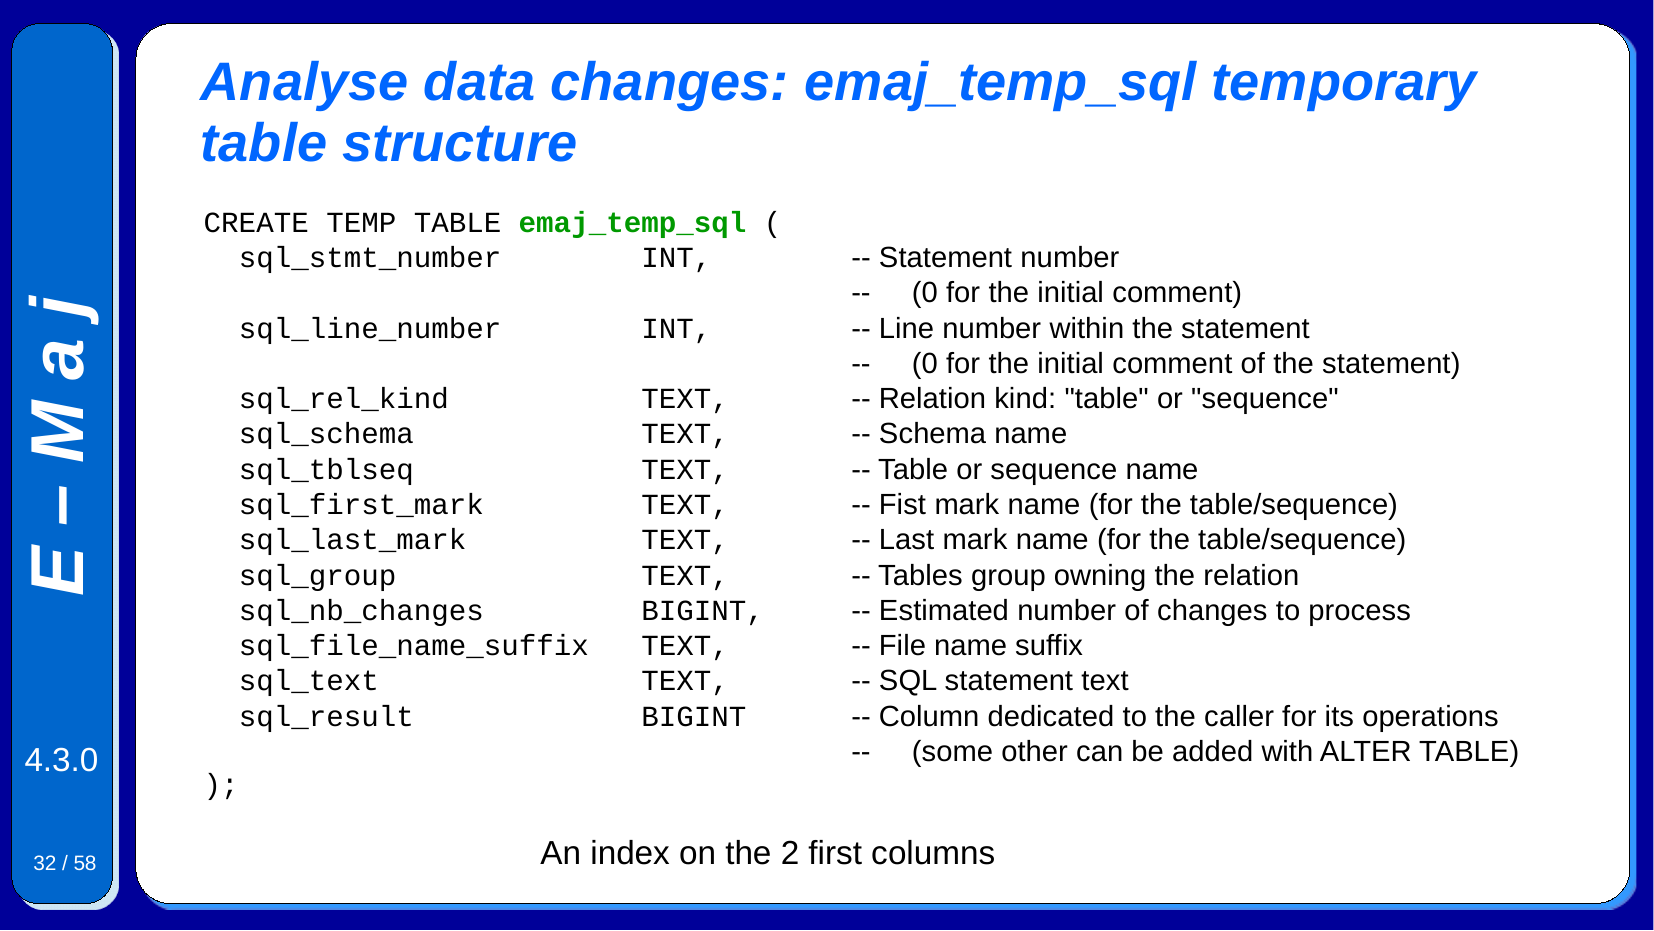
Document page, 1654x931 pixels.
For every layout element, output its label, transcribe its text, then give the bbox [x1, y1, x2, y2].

text_box An index on the 2 first columns [525, 826, 1122, 879]
text_box CREATE TEMP TABLE emaj_temp_sql ( sql_stmt_number INT, -- Statement number -- (0 for the initial comment) sql_line_number INT, -- Line number within the statement -- (0 for the initial comment of the statement) sql_rel_kind TEXT, -- Relation kind: "table" or "sequence" sql_schema TEXT, -- Schema name sql_tblseq TEXT, -- Table or sequence name sql_first_mark TEXT, -- Fist mark name (for the table/sequence) sql_last_mark TEXT, -- Last mark name (for the table/sequence) sql_group TEXT, -- Tables group owning the relation sql_nb_changes BIGINT, -- Estimated number of changes to process sql_file_name_suffix TEXT, -- File name suffix sql_text TEXT, -- SQL statement text sql_result BIGINT -- Column dedicated to the caller for its operations -- (some other can be added with ALTER TABLE) ); [188, 200, 1595, 811]
title Analyse data changes: emaj_temp_sql temporary table structure [200, 34, 1575, 191]
